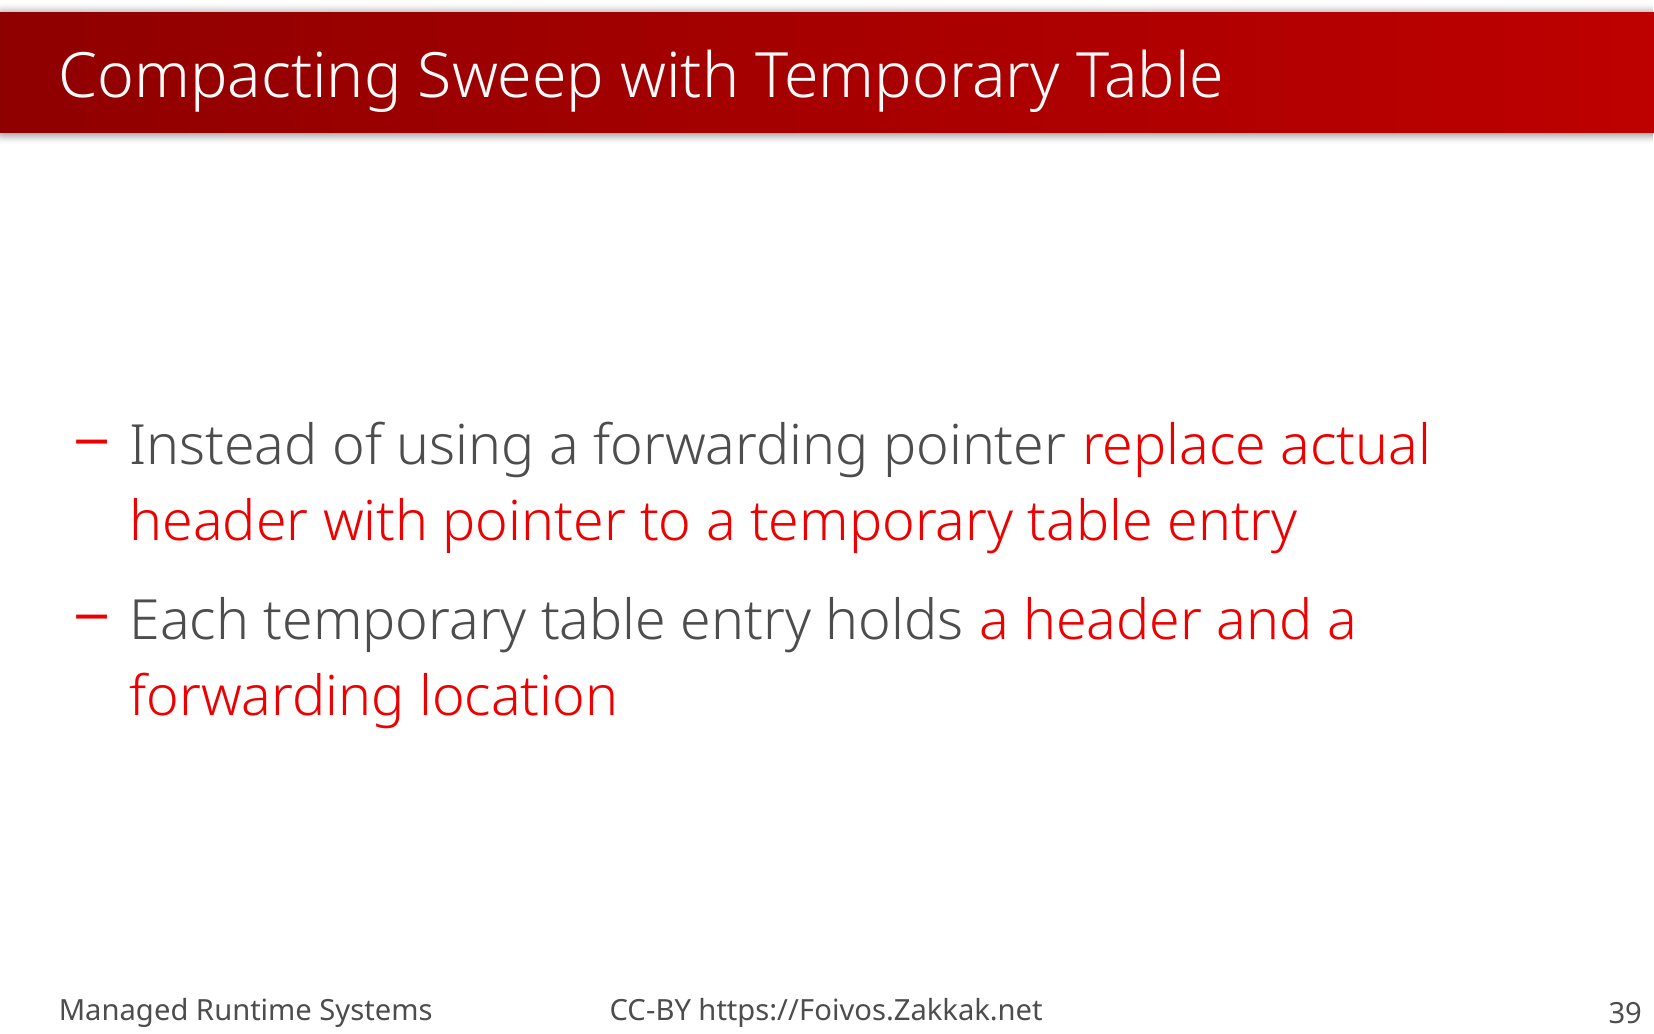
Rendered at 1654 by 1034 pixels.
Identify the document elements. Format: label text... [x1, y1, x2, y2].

title Compacting Sweep with Temporary Table [58, 7, 1329, 139]
list Instead of using a forwarding pointer replace actual header with pointer to a temporary table entry Each temporary table entry holds a header and a forwarding location [58, 177, 1594, 960]
